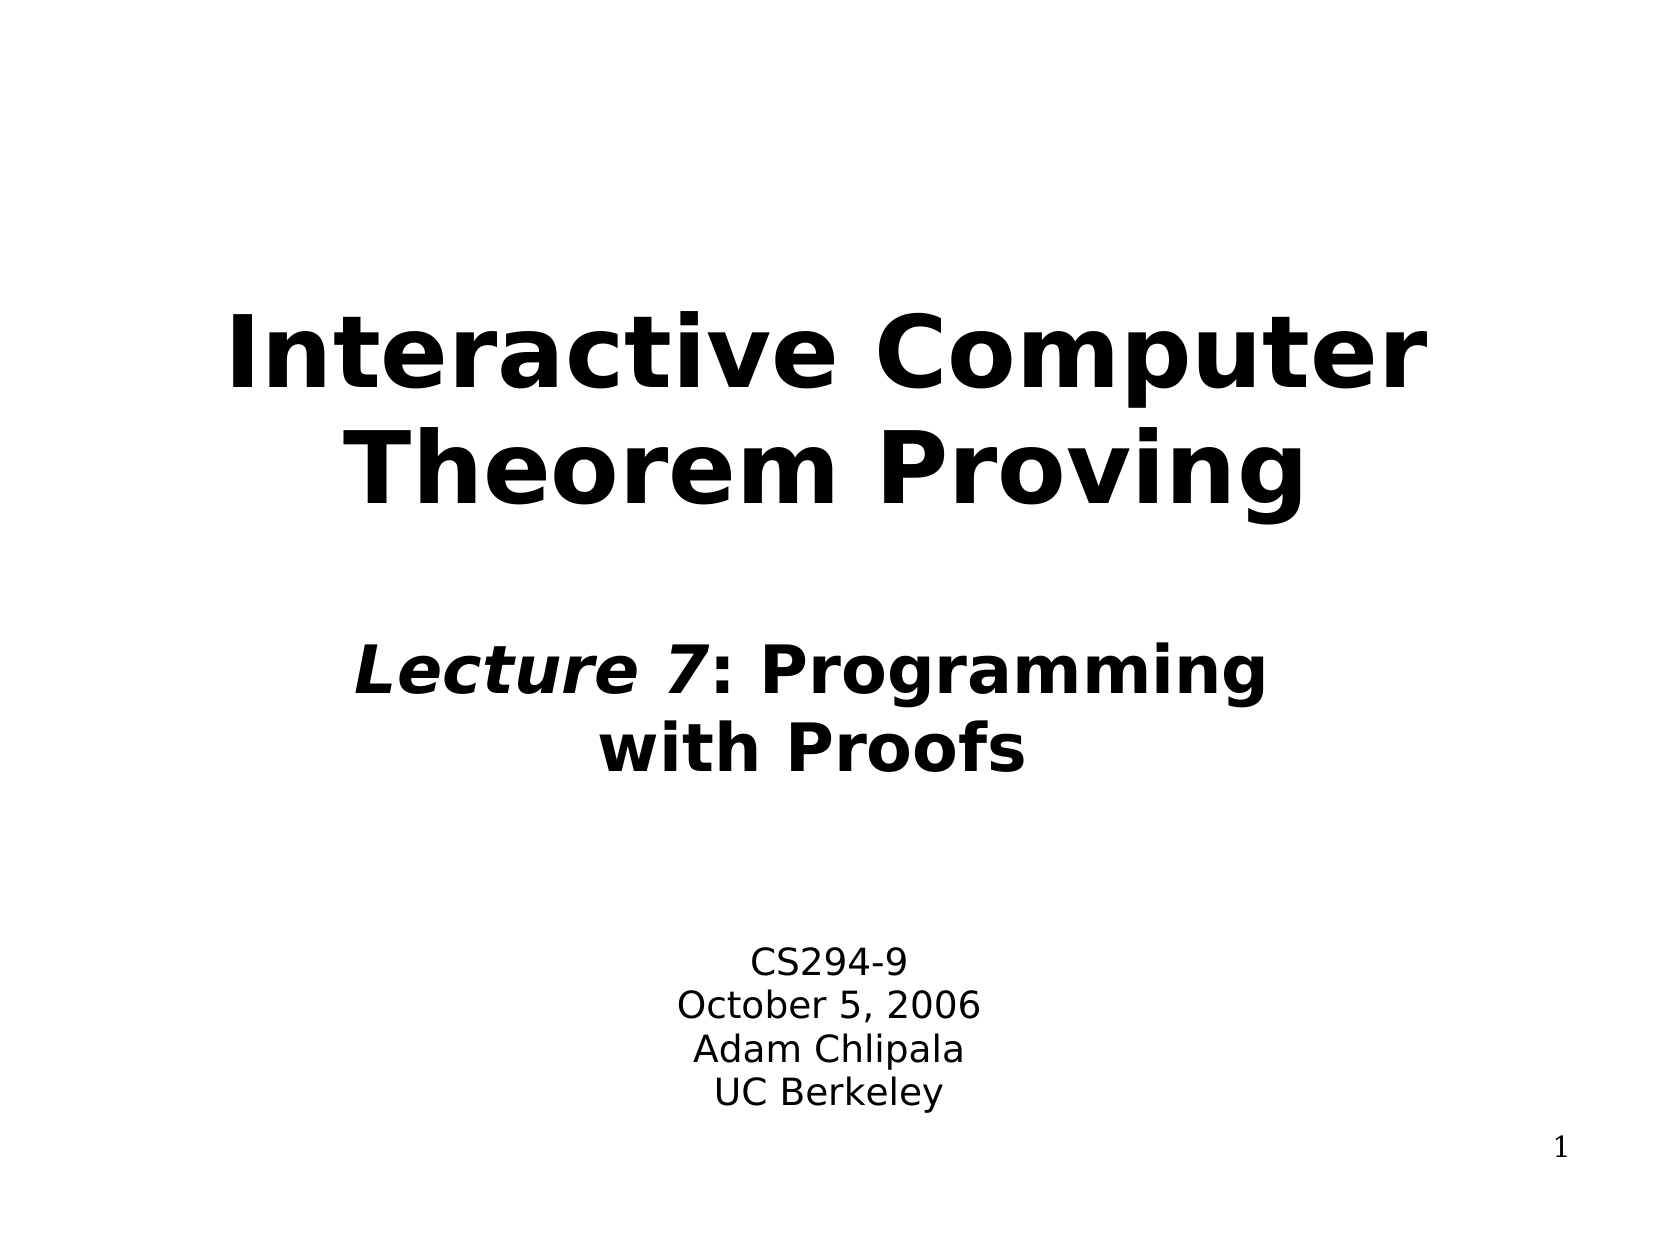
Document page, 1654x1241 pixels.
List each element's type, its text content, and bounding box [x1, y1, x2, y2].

text_box CS294-9 October 5, 2006 Adam Chlipala UC Berkeley [662, 933, 992, 1122]
text_box Lecture 7: Programming with Proofs [340, 624, 1314, 795]
text_box Interactive Computer Theorem Proving [209, 287, 1444, 535]
